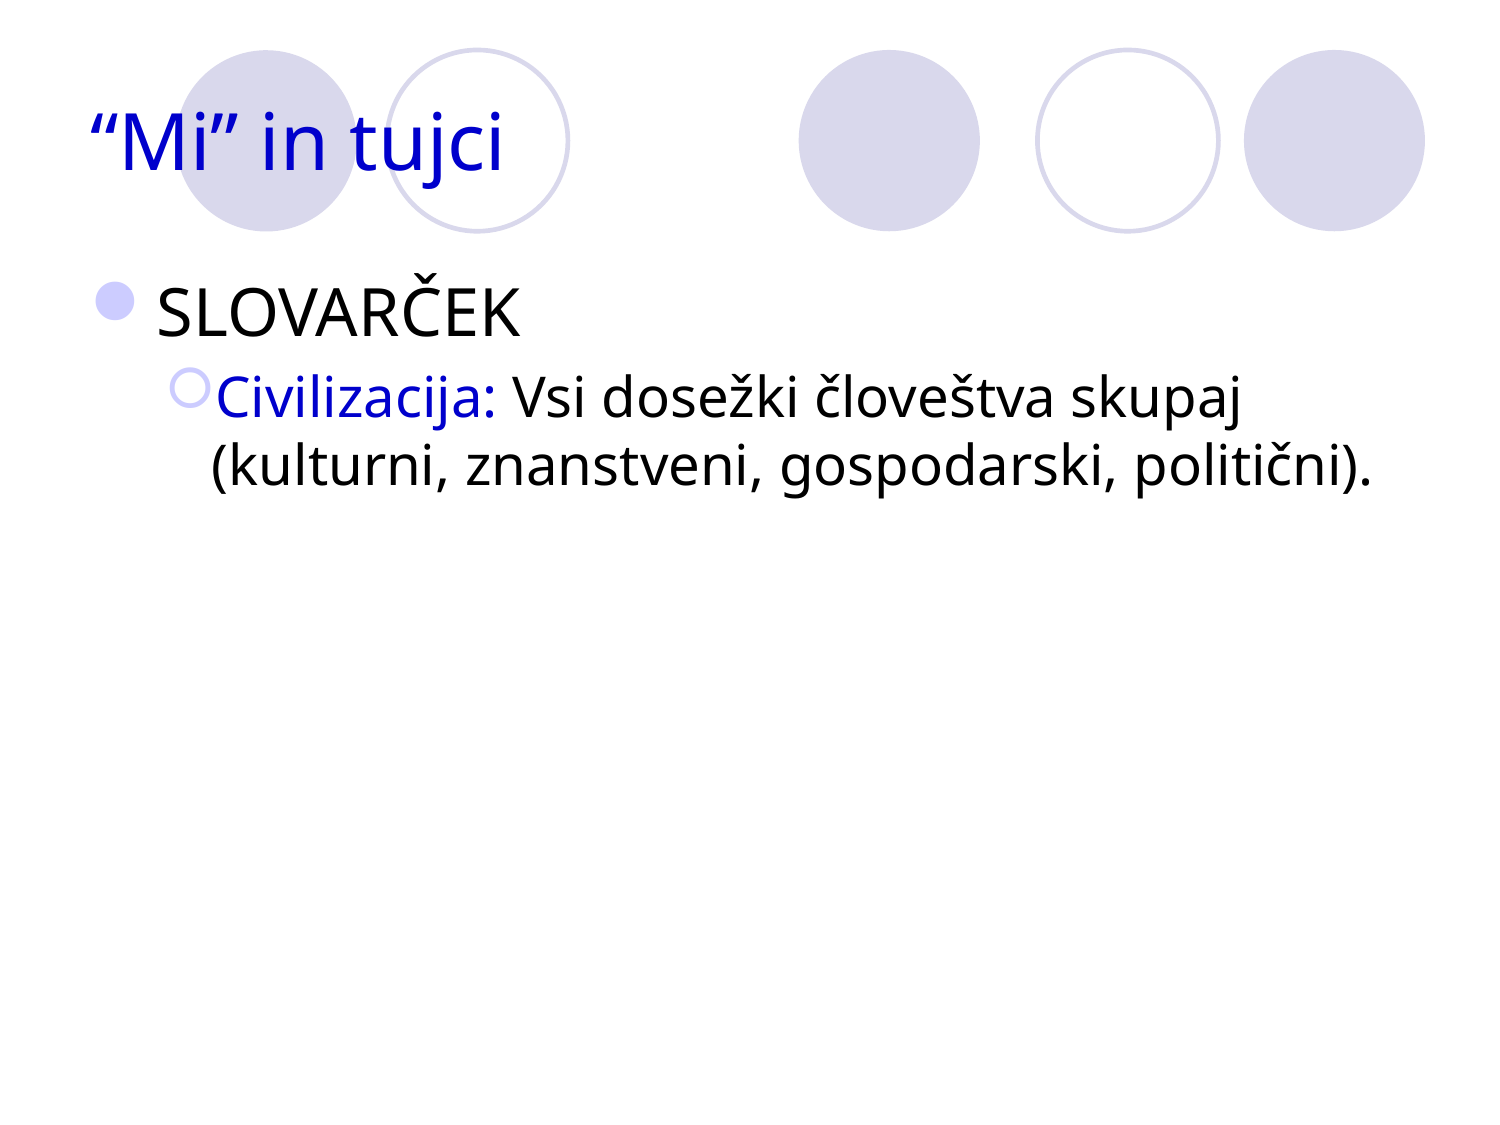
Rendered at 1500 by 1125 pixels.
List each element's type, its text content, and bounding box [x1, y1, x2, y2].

title “Mi” in tujci [75, 45, 1425, 233]
list SLOVARČEK Civilizacija: Vsi dosežki človeštva skupaj (kulturni, znanstveni, gospodarski, politični). [75, 262, 1425, 1006]
